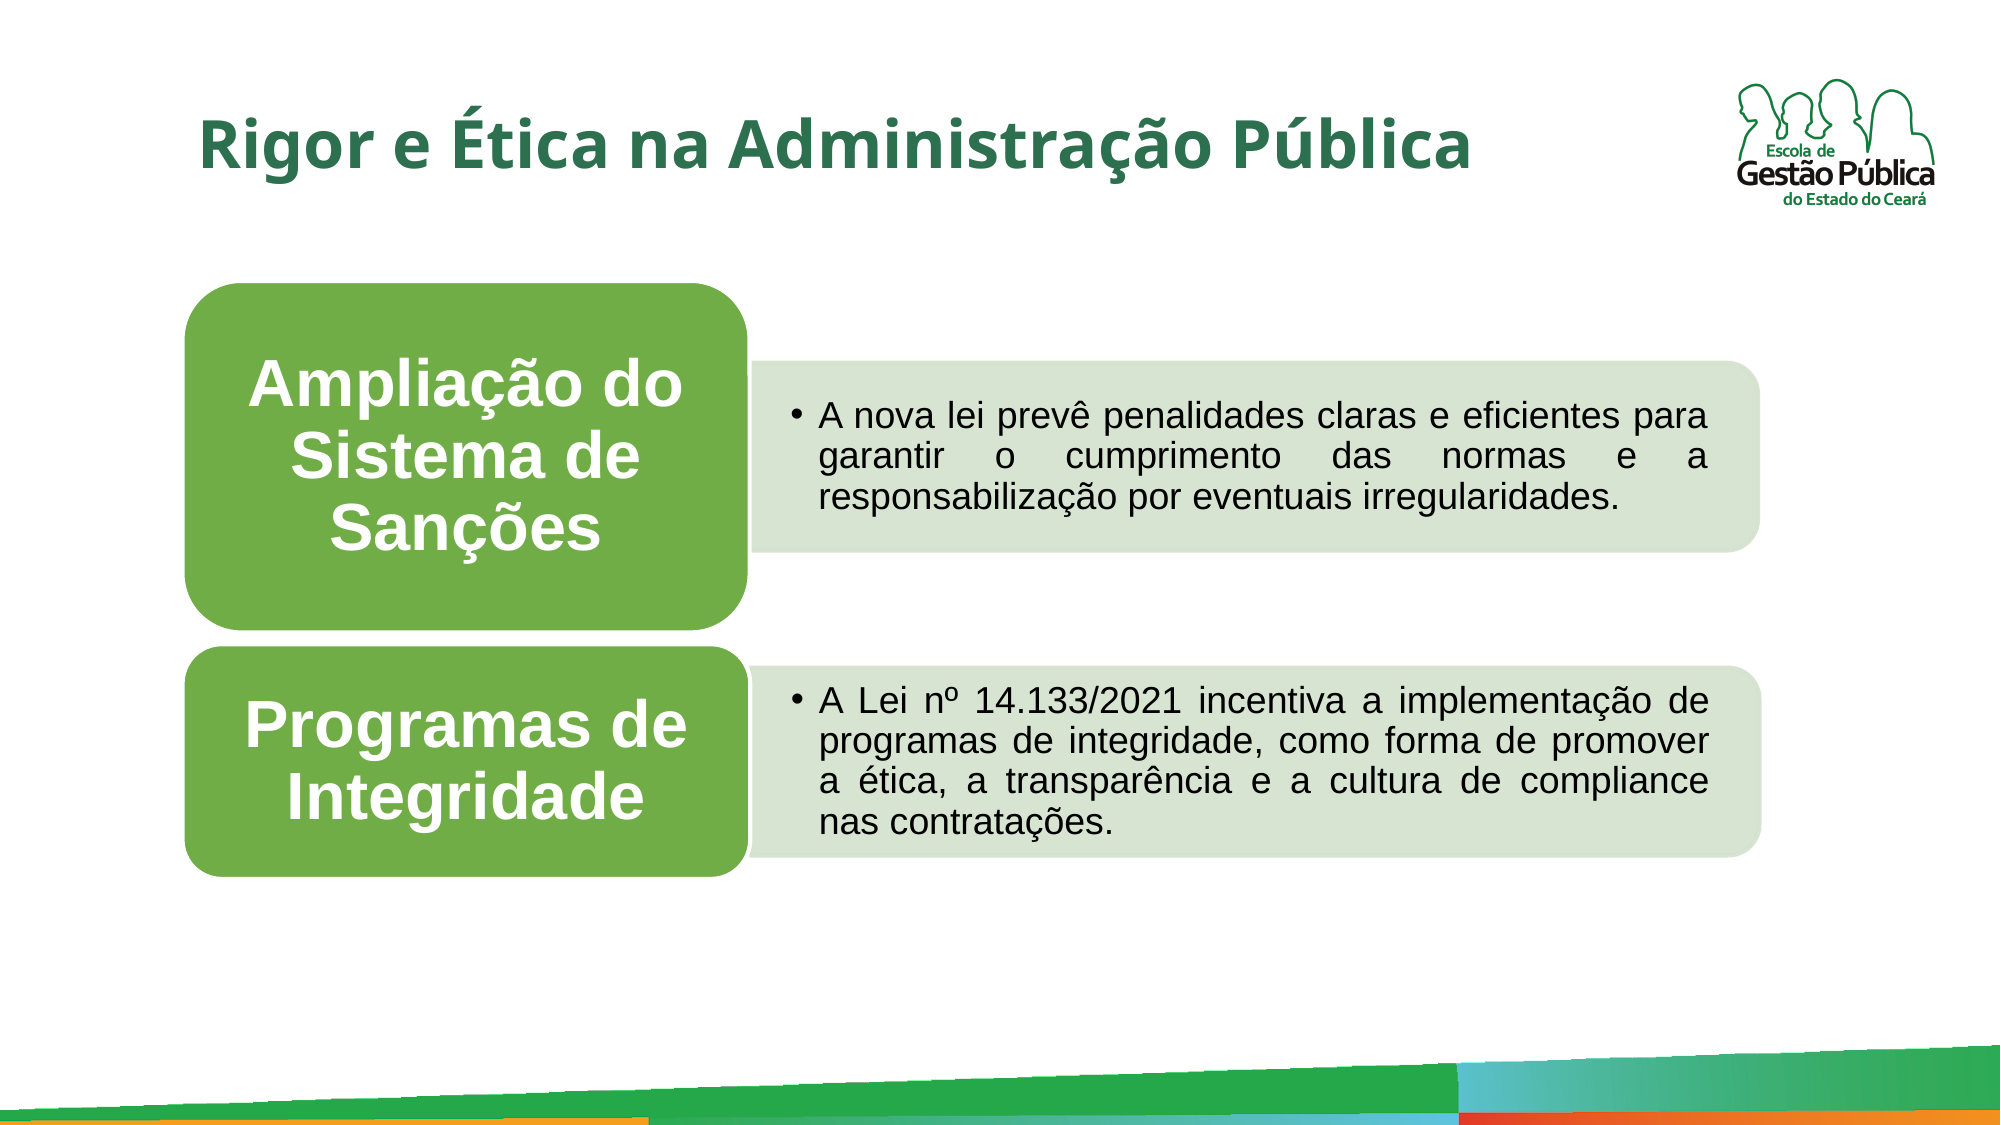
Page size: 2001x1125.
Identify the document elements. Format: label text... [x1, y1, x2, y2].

text_box A Lei nº 14.133/2021 incentiva a implementação de programas de integridade, como forma de promover a ética, a transparência e a cultura de compliance nas contratações. [750, 676, 1751, 847]
text_box [194, 655, 1750, 879]
text_box Rigor e Ética na Administração Pública [182, 94, 1684, 190]
text_box Programas de Integridade [193, 655, 739, 868]
picture [0, 1045, 2000, 1125]
text_box Ampliação do Sistema de Sanções [199, 298, 733, 616]
text_box [182, 280, 1758, 615]
text_box [182, 656, 193, 867]
text_box [1751, 677, 1760, 846]
picture [1725, 31, 1947, 253]
text_box [194, 644, 738, 655]
text_box [200, 616, 732, 633]
text_box A nova lei prevê penalidades claras e eficientes para garantir o cumprimento das normas e a responsabilização por eventuais irregularidades. [750, 371, 1749, 542]
